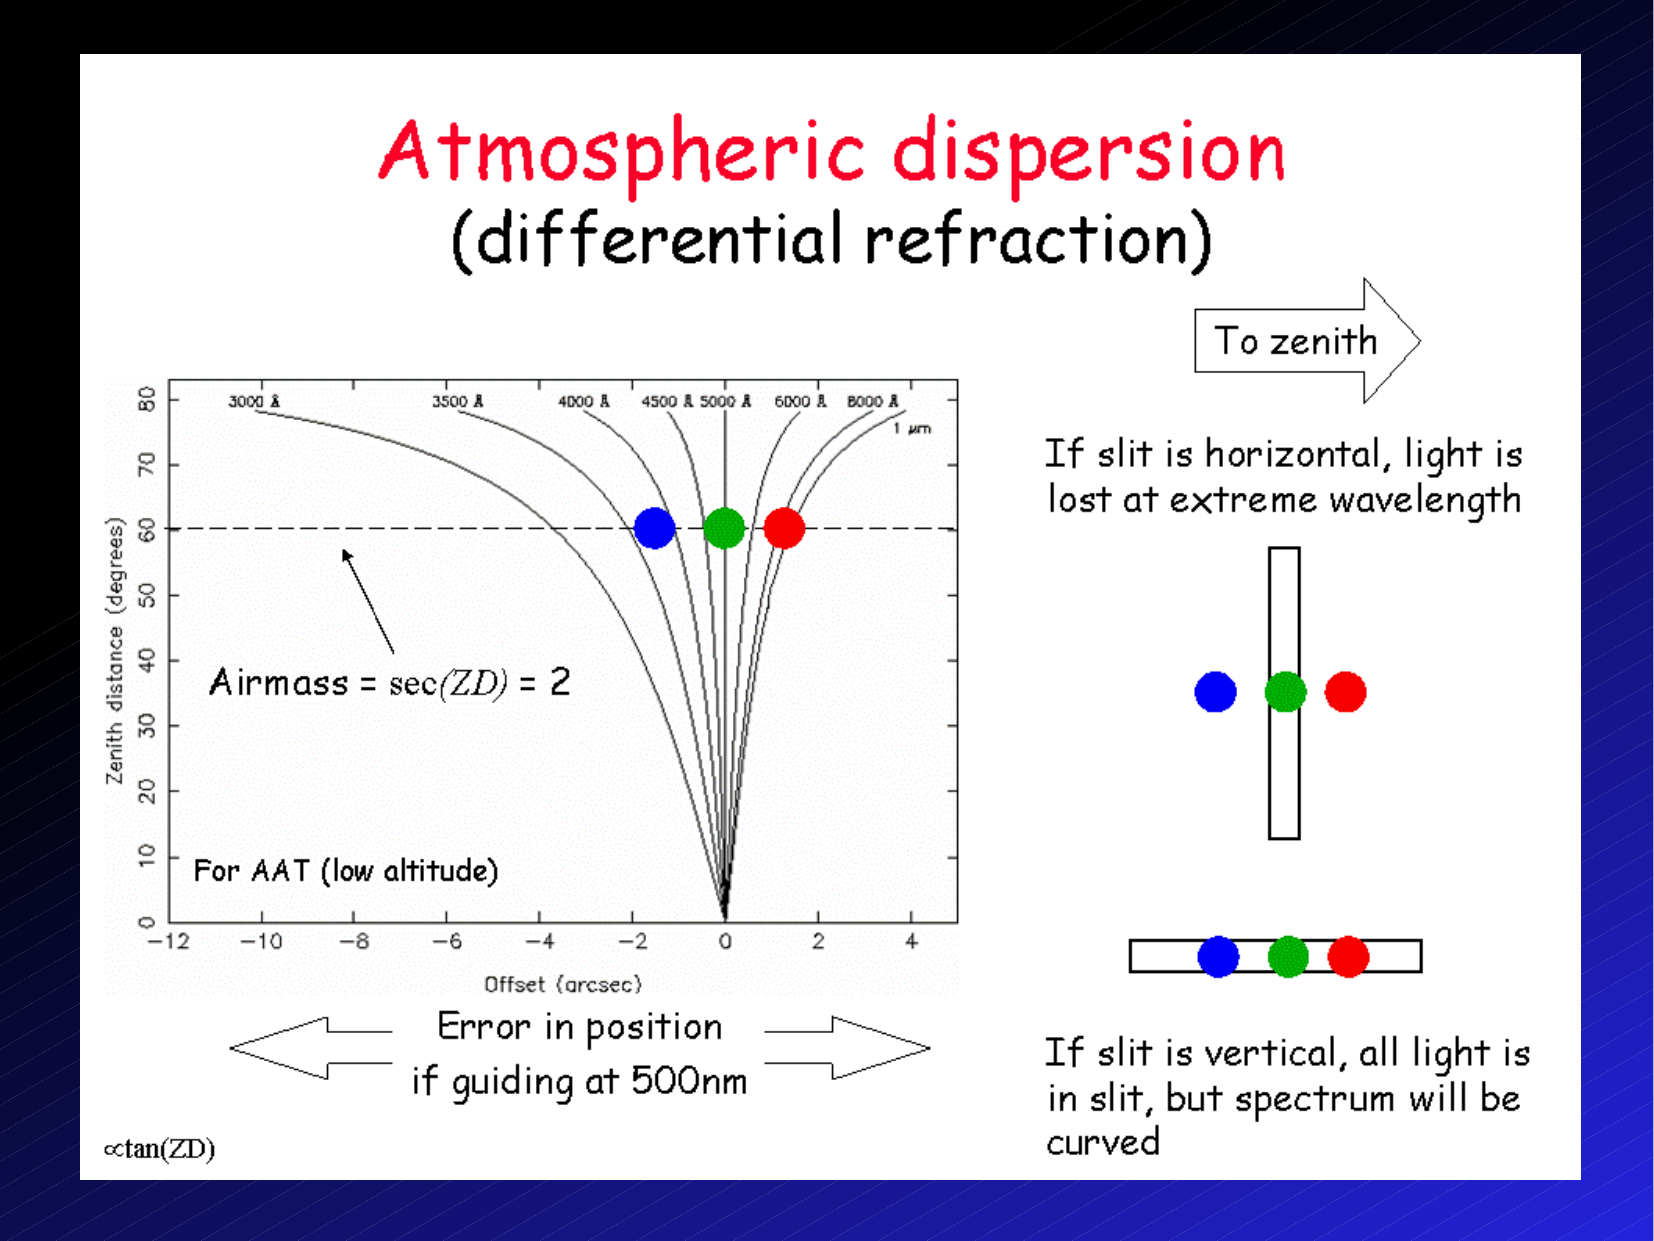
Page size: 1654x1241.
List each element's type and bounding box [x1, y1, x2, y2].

picture [80, 54, 1581, 1180]
